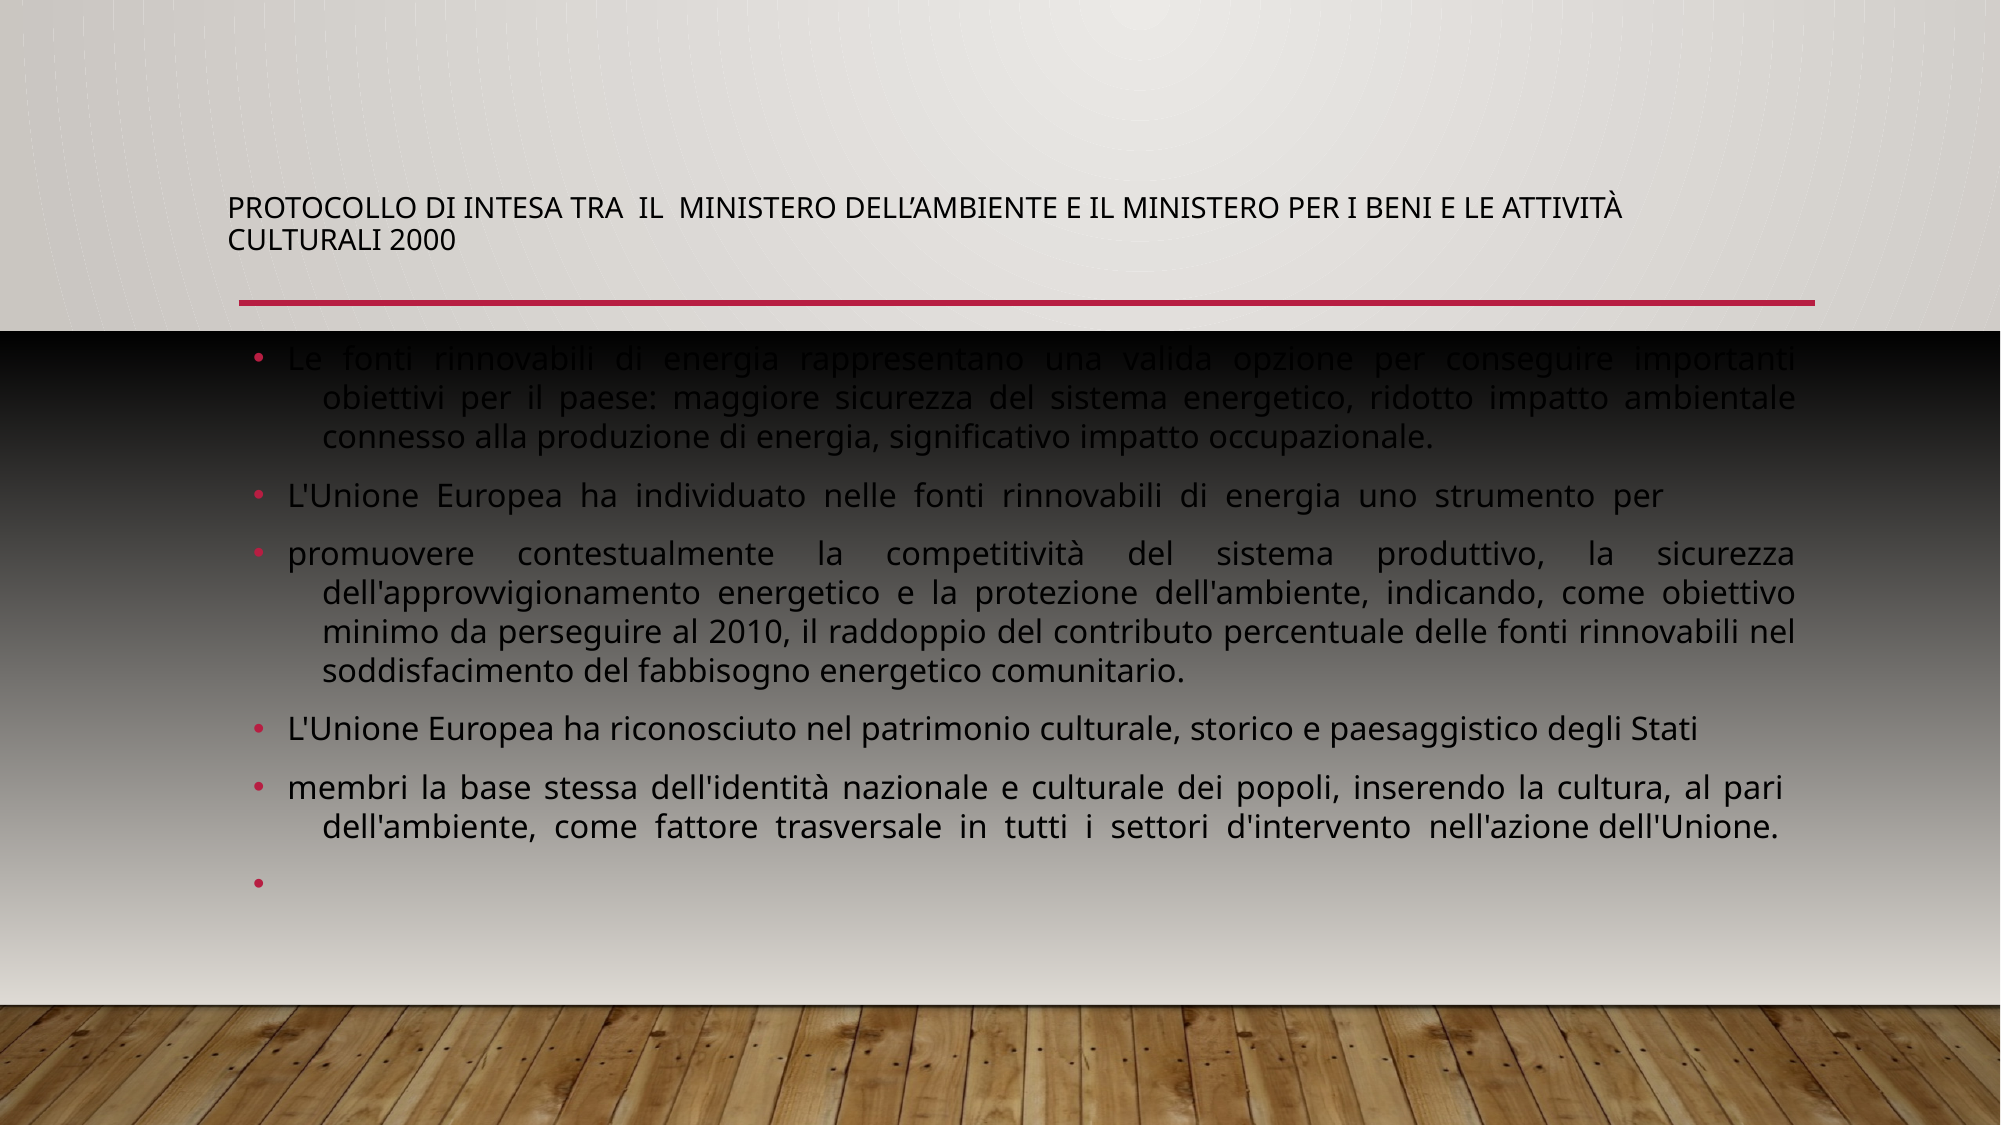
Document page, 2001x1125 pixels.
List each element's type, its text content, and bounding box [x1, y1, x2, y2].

title Protocollo di Intesa tra il Ministero dell’Ambiente e il Ministero per i Beni e le Attività Culturali 2000 [212, 91, 1788, 317]
list Le fonti rinnovabili di energia rappresentano una valida opzione per conseguire importanti obiettivi per il paese: maggiore sicurezza del sistema energetico, ridotto impatto ambientale connesso alla produzione di energia, significativo impatto occupazionale. L'Unione Europea ha individuato nelle fonti rinnovabili di energia uno strumento per promuovere contestualmente la competitività del sistema produttivo, la sicurezza dell'approvvigionamento energetico e la protezione dell'ambiente, indicando, come obiettivo minimo da perseguire al 2010, il raddoppio del contributo percentuale delle fonti rinnovabili nel soddisfacimento del fabbisogno energetico comunitario. L'Unione Europea ha riconosciuto nel patrimonio culturale, storico e paesaggistico degli Stati membri la base stessa dell'identità nazionale e culturale dei popoli, inserendo la cultura, al pari dell'ambiente, come fattore trasversale in tutti i settori d'intervento nell'azione dell'Unione. [238, 330, 1814, 897]
